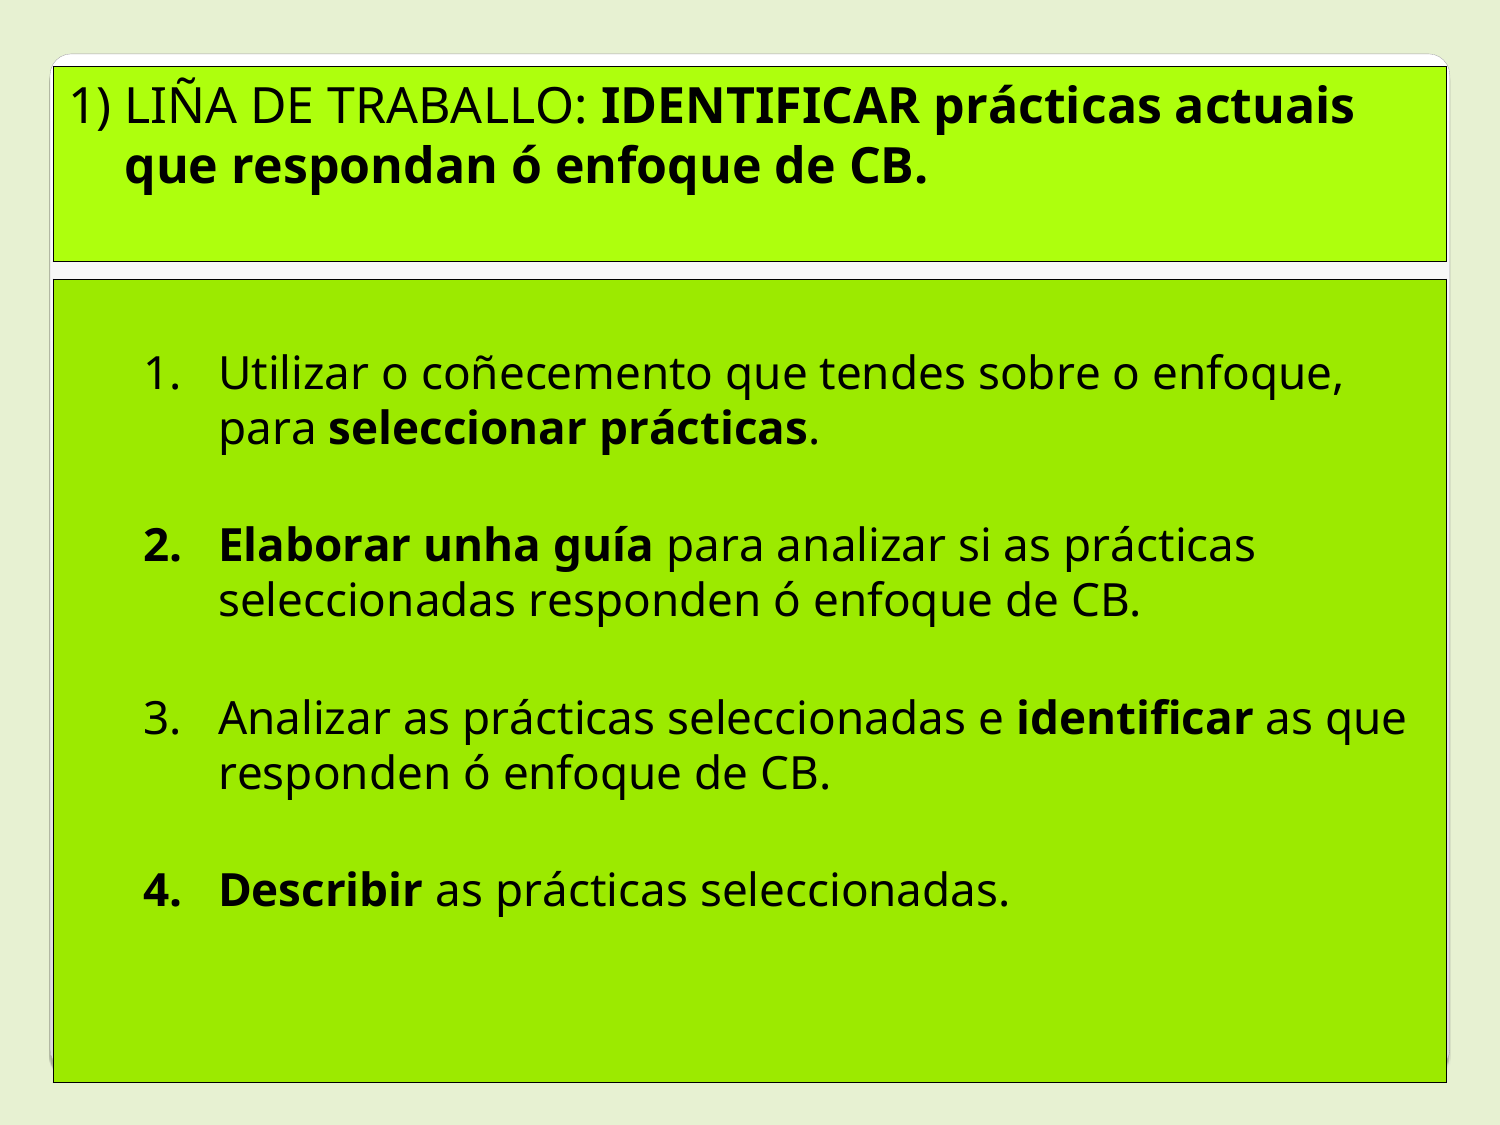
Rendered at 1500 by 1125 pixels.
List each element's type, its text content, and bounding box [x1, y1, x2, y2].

table_header Utilizar o coñecemento que tendes sobre o enfoque, para seleccionar prácticas. Elaborar unha guía para analizar si as prácticas seleccionadas responden ó enfoque de CB. Analizar as prácticas seleccionadas e identificar as que responden ó enfoque de CB. Describir as prácticas seleccionadas. [54, 280, 1446, 1082]
table_header LIÑA DE TRABALLO: IDENTIFICAR prácticas actuais que respondan ó enfoque de CB. [54, 67, 1446, 261]
